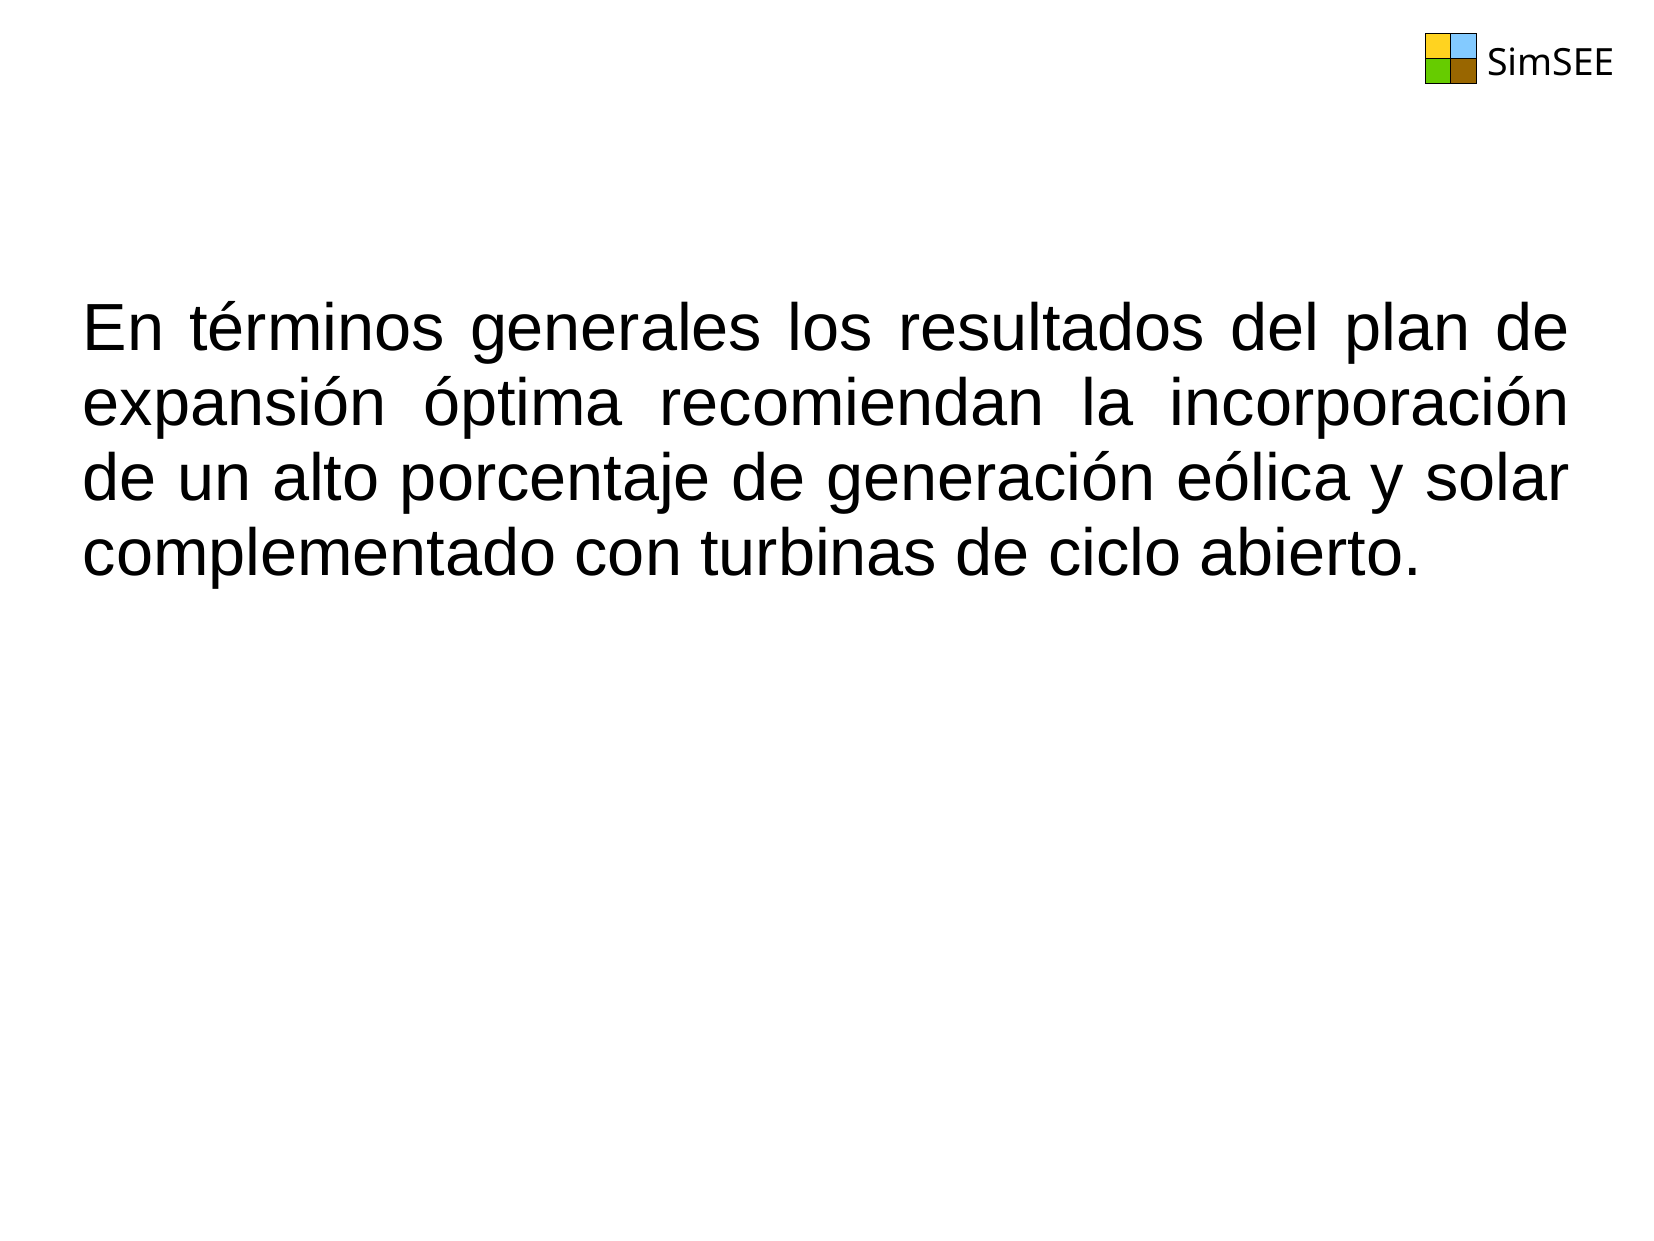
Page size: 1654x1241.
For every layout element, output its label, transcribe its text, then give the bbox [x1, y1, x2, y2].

list En términos generales los resultados del plan de expansión óptima recomiendan la incorporación de un alto porcentaje de generación eólica y solar complementado con turbinas de ciclo abierto. [82, 290, 1571, 1010]
